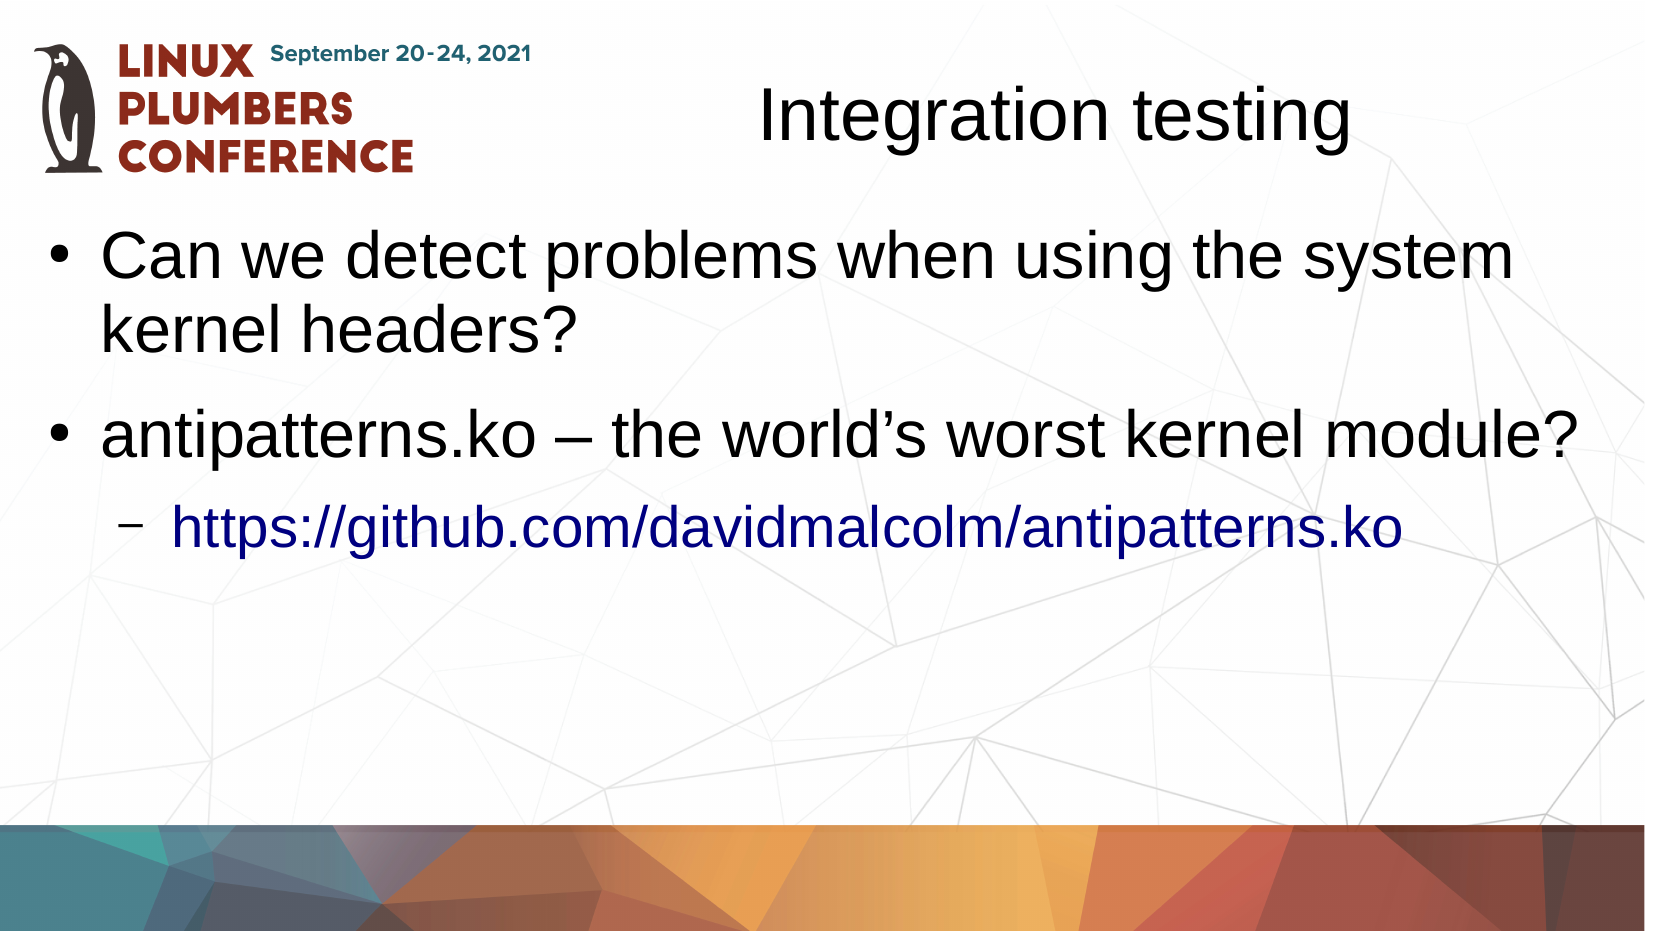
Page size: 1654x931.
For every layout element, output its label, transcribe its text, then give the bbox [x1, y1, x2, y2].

picture [0, 1, 1645, 931]
title Integration testing [540, 37, 1571, 193]
list Can we detect problems when using the system kernel headers? antipatterns.ko – the world’s worst kernel module? https://github.com/davidmalcolm/antipatterns.ko [30, 217, 1645, 796]
